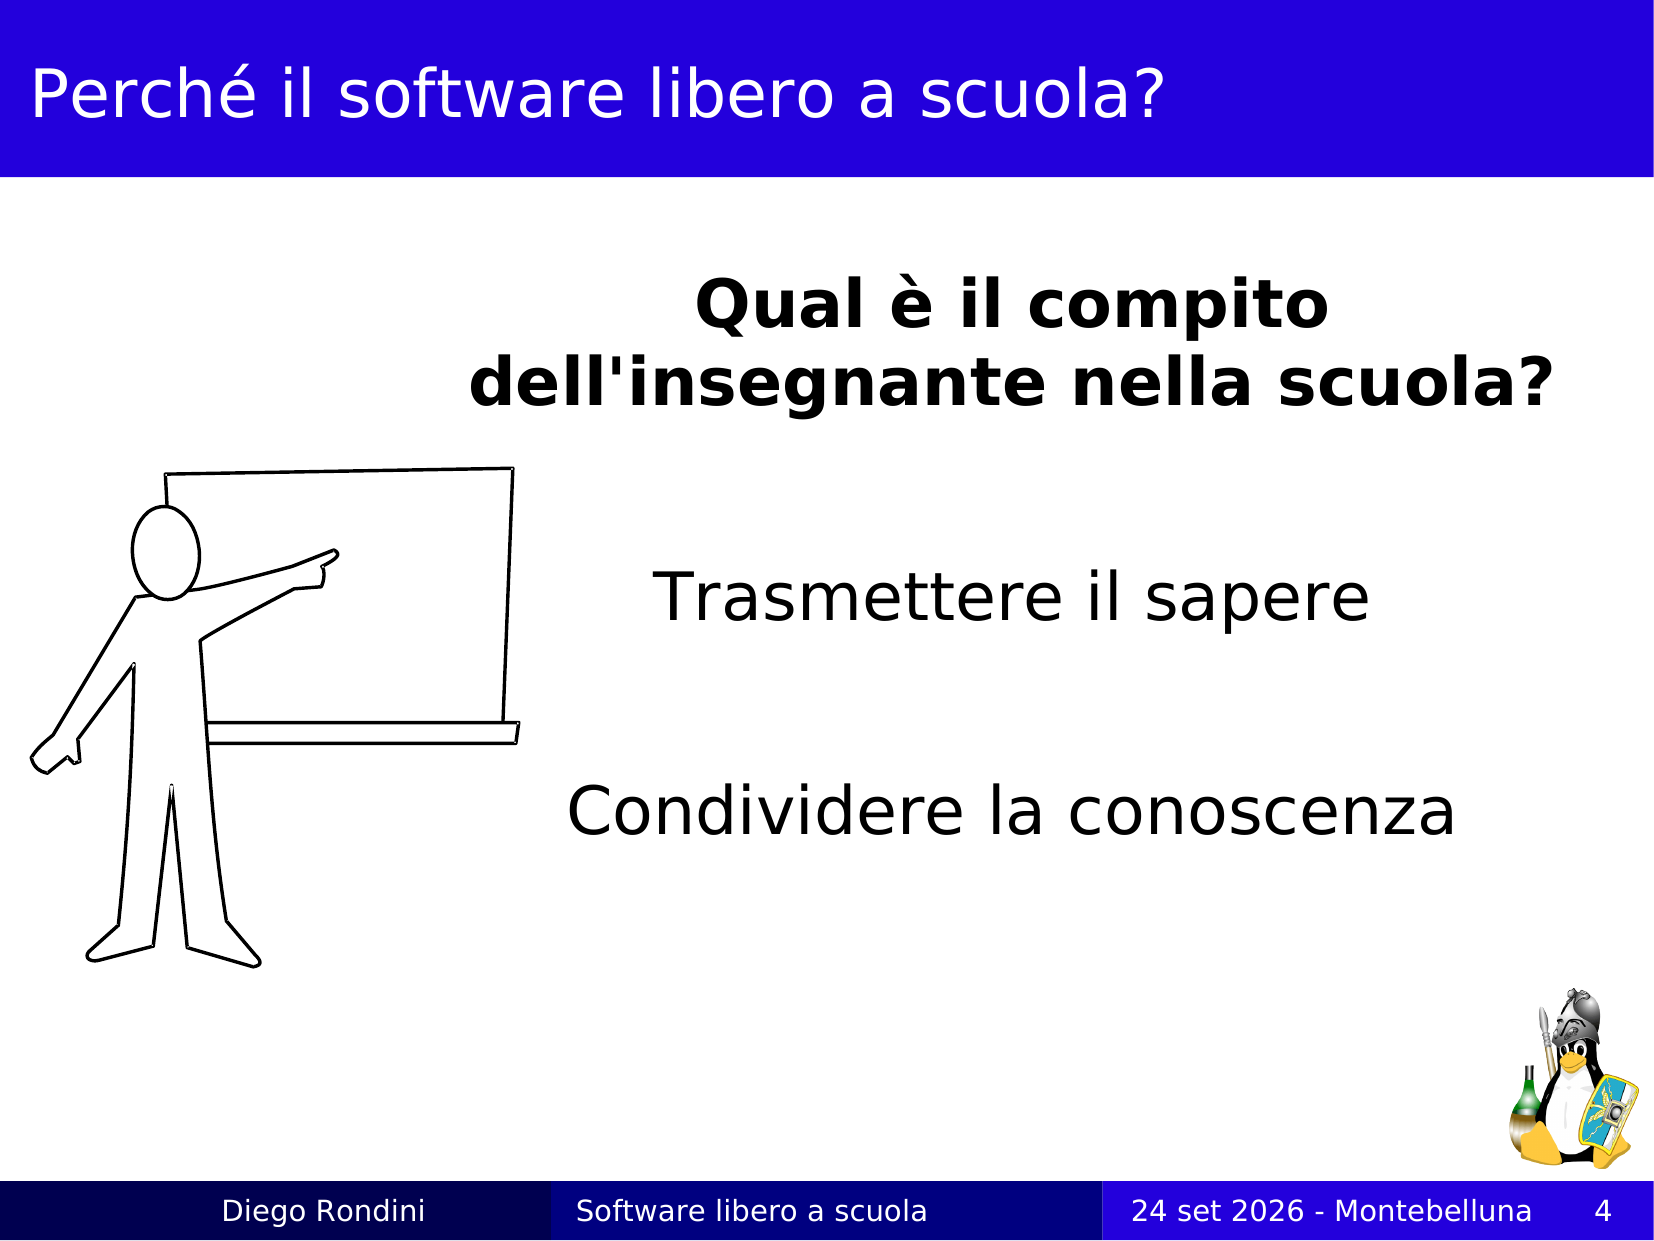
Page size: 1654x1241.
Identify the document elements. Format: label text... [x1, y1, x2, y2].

list Qual è il compito dell'insegnante nella scuola? Trasmettere il sapere Condividere la conoscenza [324, 265, 1630, 891]
picture [1509, 988, 1639, 1169]
picture [29, 466, 521, 969]
title Perché il software libero a scuola? [29, 0, 1518, 198]
